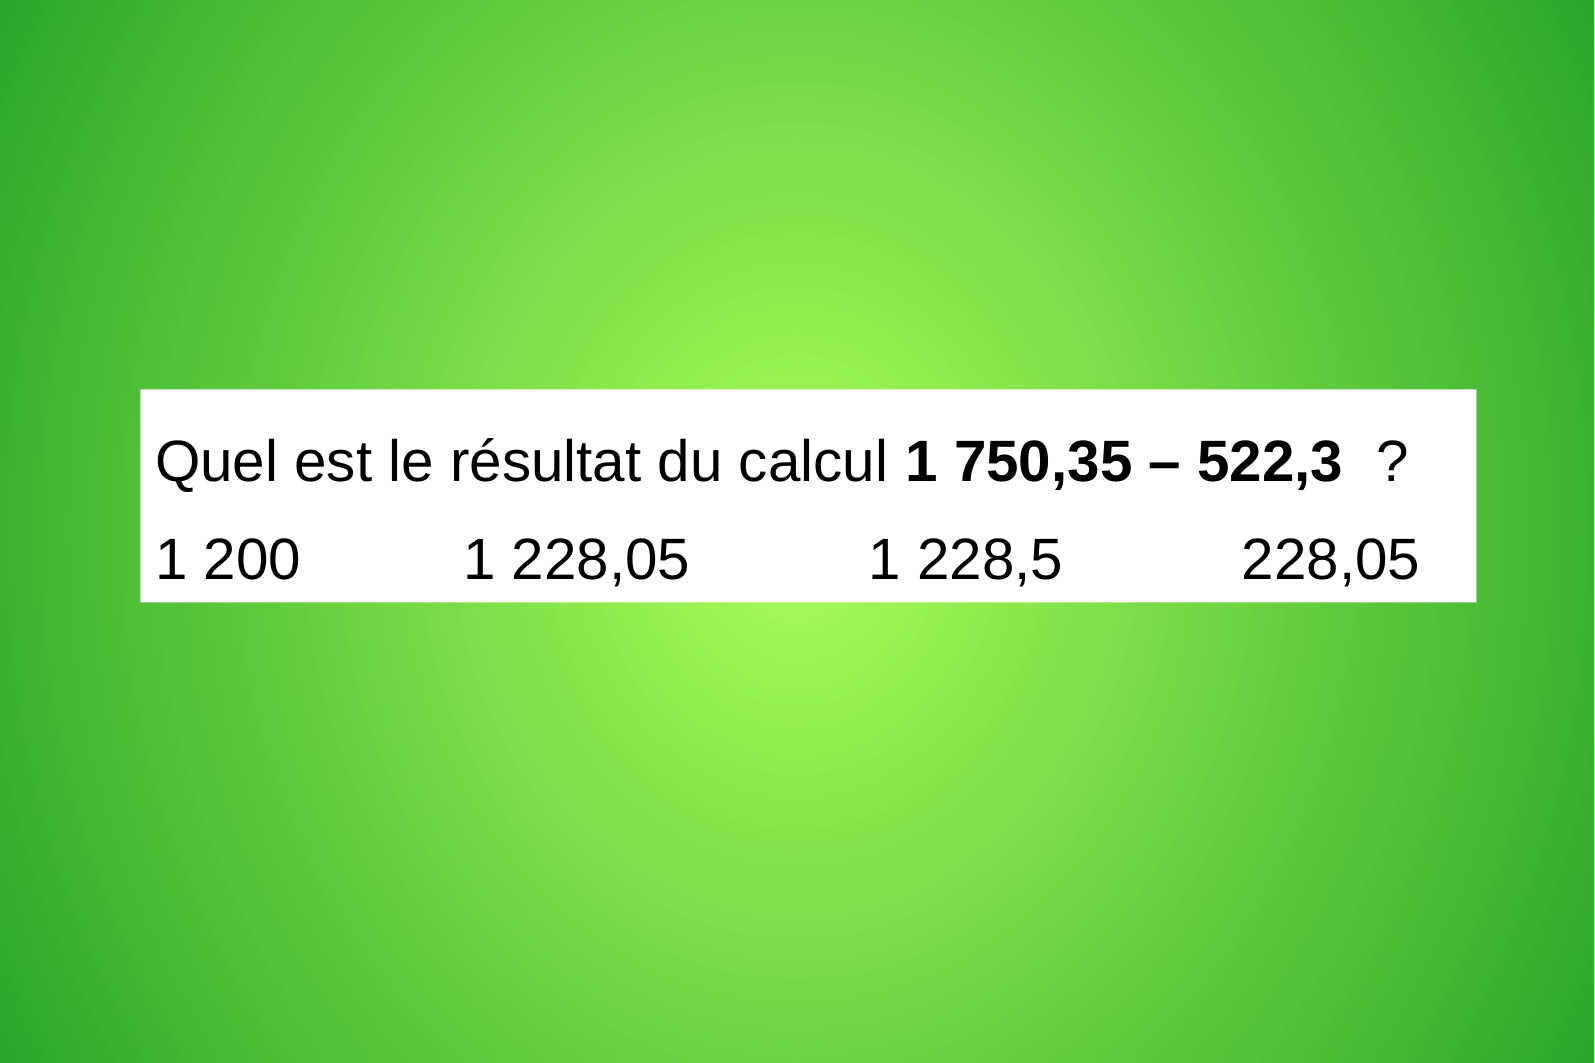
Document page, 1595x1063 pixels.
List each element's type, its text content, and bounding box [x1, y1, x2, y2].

text_box Quel est le résultat du calcul 1 750,35 – 522,3 ? 1 200 1 228,05 1 228,5 228,05 [140, 389, 1477, 603]
picture [0, 0, 1595, 1063]
